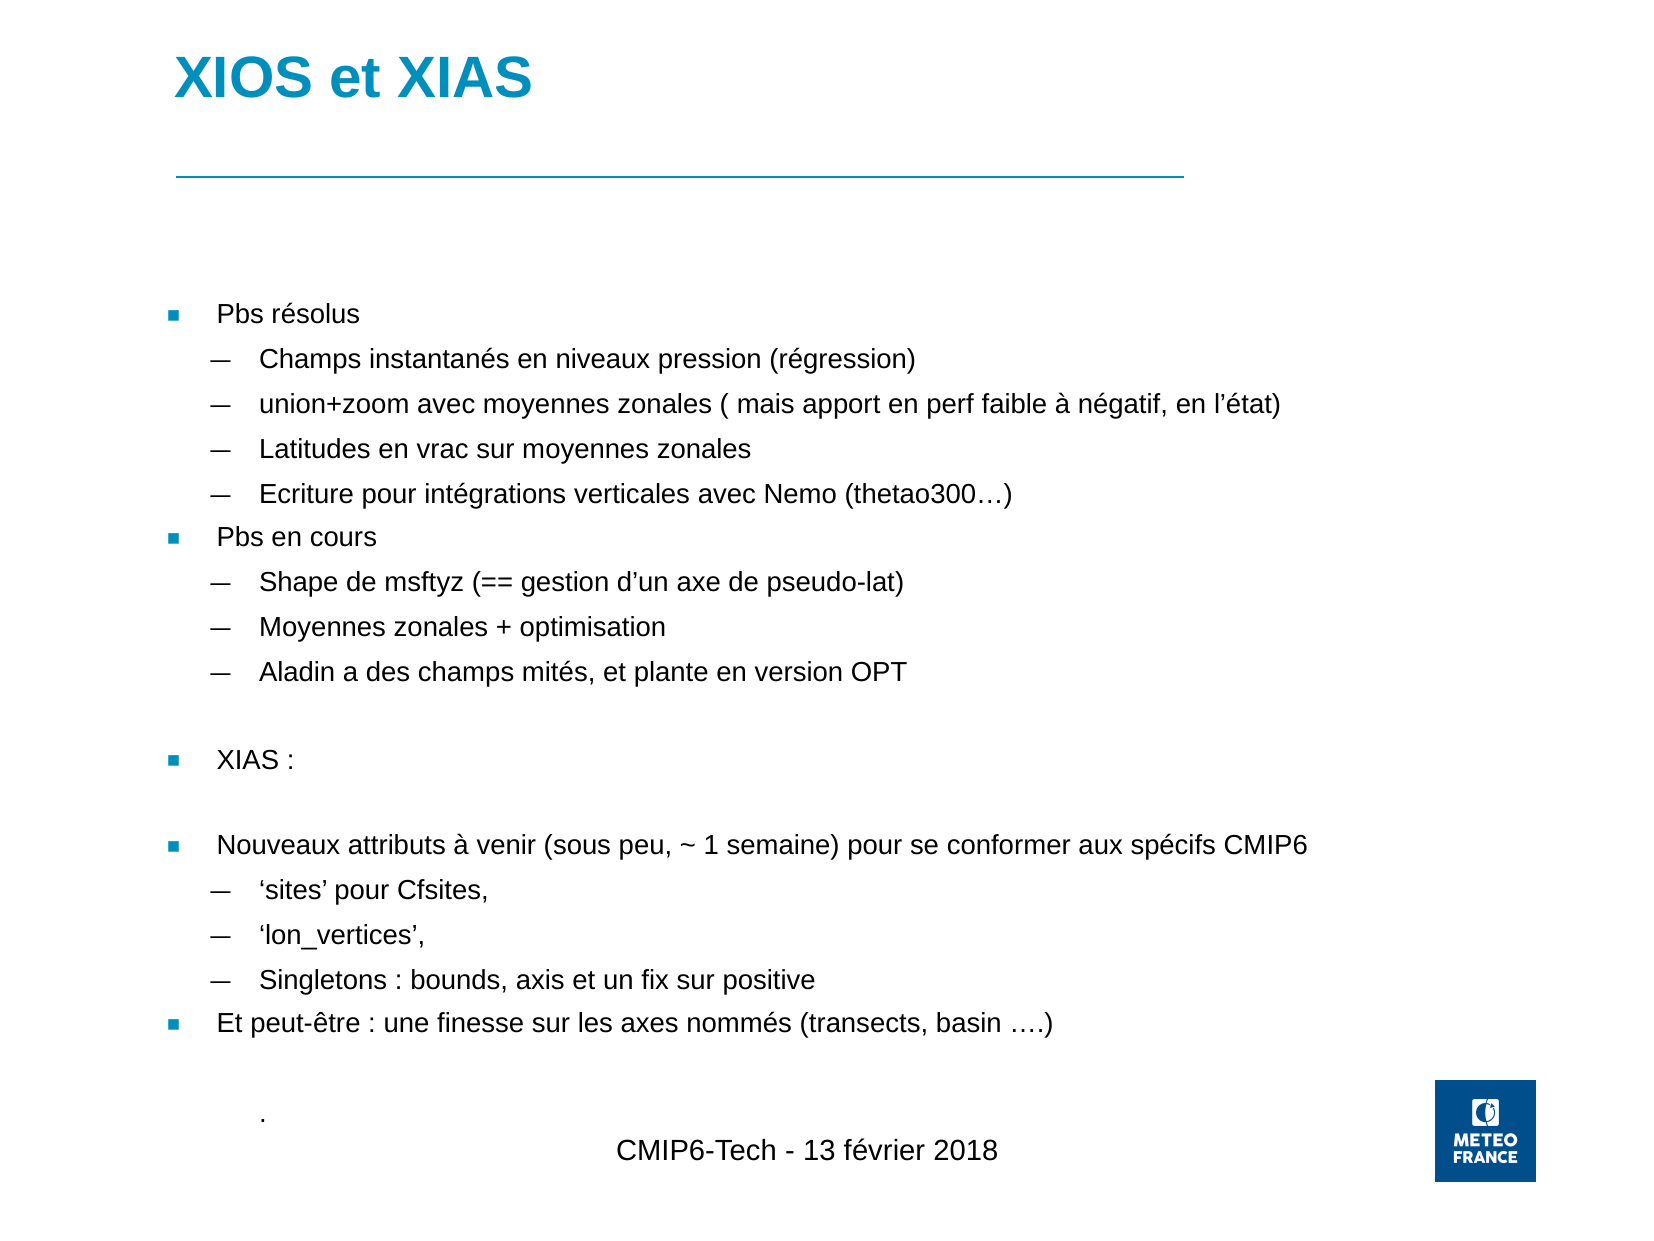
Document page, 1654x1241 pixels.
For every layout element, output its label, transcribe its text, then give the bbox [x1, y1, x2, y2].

picture [1435, 1134, 1536, 1182]
title XIOS et XIAS [174, 0, 1654, 156]
list Pbs résolus Champs instantanés en niveaux pression (régression) union+zoom avec moyennes zonales ( mais apport en perf faible à négatif, en l’état) Latitudes en vrac sur moyennes zonales Ecriture pour intégrations verticales avec Nemo (thetao300…) Pbs en cours Shape de msftyz (== gestion d’un axe de pseudo-lat) Moyennes zonales + optimisation Aladin a des champs mités, et plante en version OPT XIAS : Nouveaux attributs à venir (sous peu, ~ 1 semaine) pour se conformer aux spécifs CMIP6 ‘sites’ pour Cfsites, ‘lon_vertices’, Singletons : bounds, axis et un fix sur positive Et peut-être : une finesse sur les axes nommés (transects, basin ….) . [156, 256, 1571, 1134]
